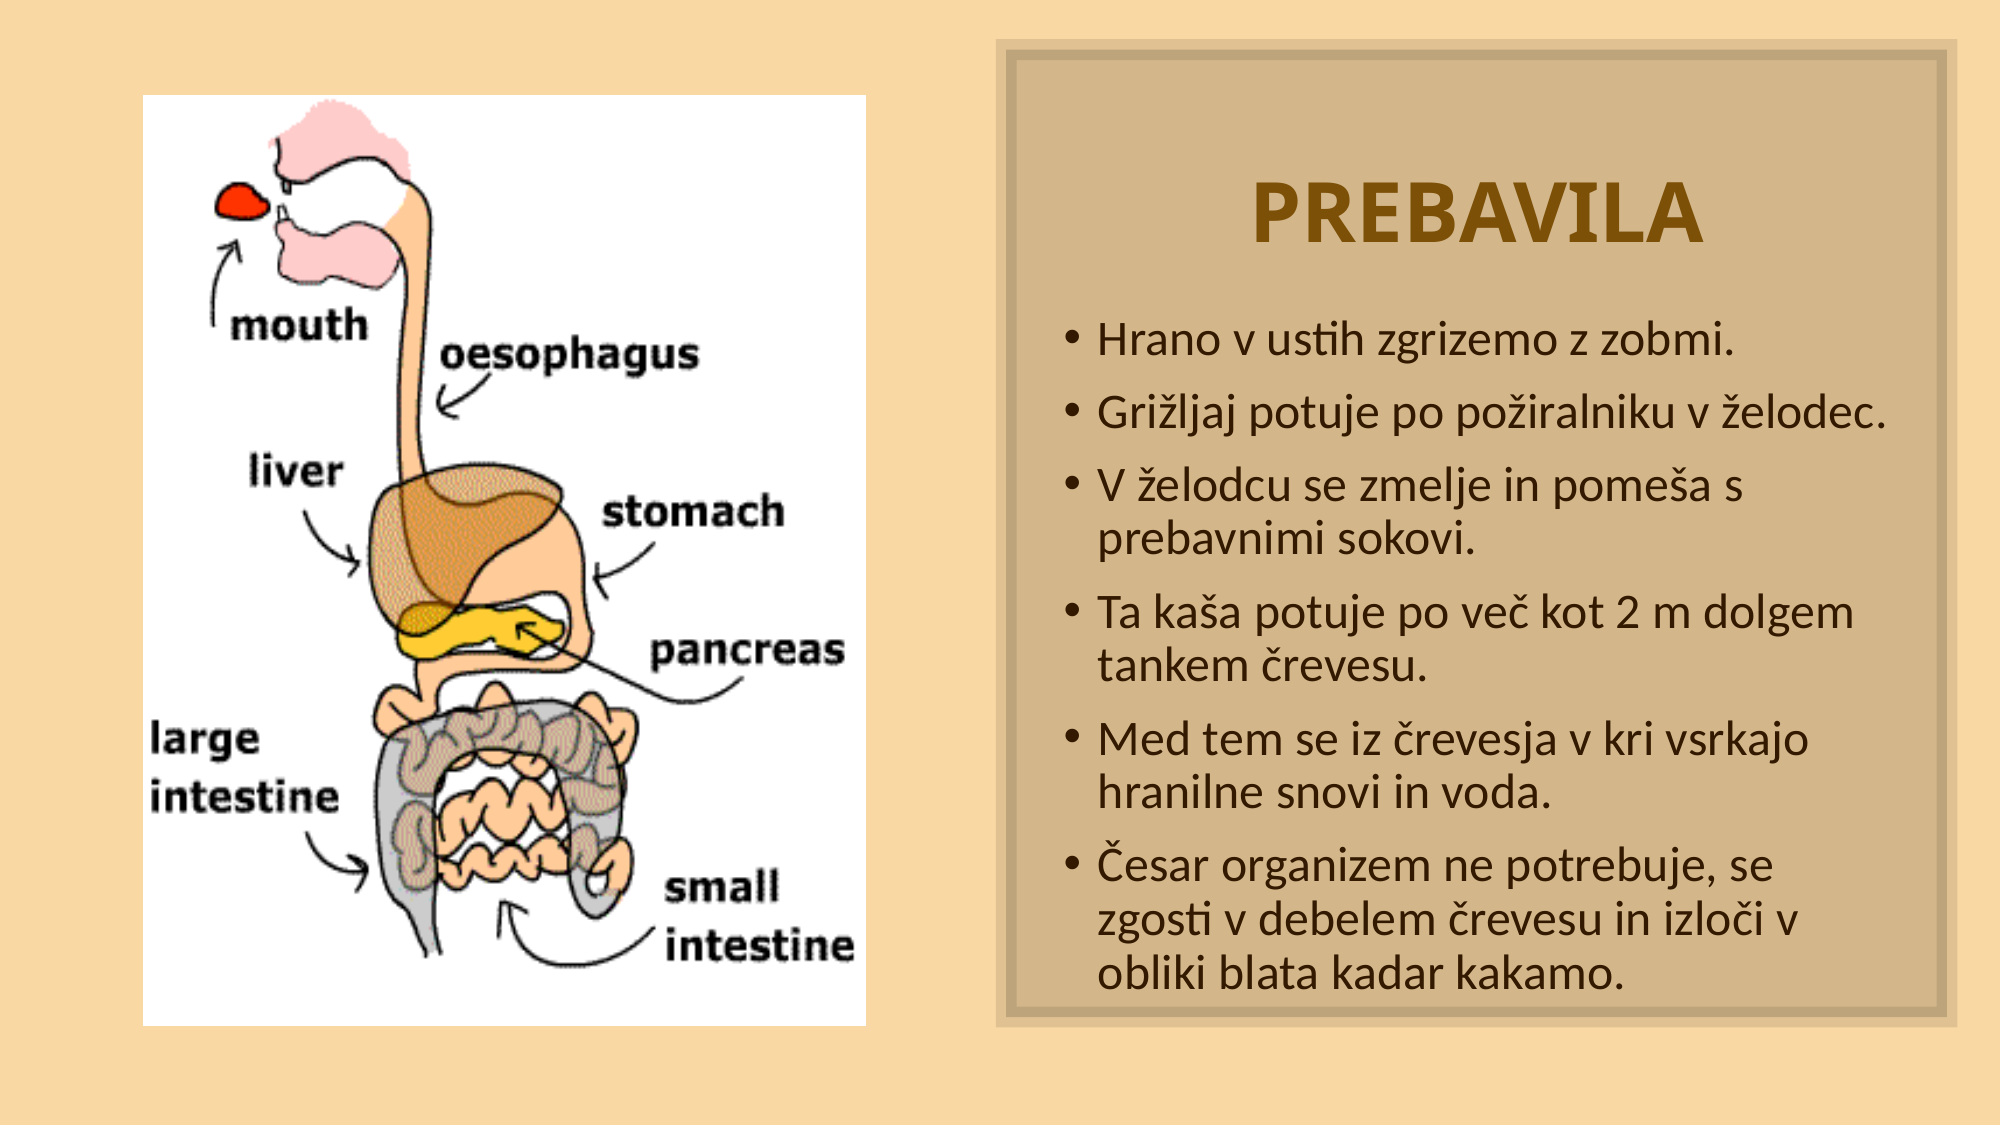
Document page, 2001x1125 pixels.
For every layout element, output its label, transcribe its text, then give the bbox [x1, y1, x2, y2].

list Hrano v ustih zgrizemo z zobmi. Grižljaj potuje po požiralniku v želodec. V želodcu se zmelje in pomeša s prebavnimi sokovi. Ta kaša potuje po več kot 2 m dolgem tankem črevesu. Med tem se iz črevesja v kri vsrkajo hranilne snovi in voda. Česar organizem ne potrebuje, se zgosti v debelem črevesu in izloči v obliki blata kadar kakamo. [1048, 304, 1908, 1013]
text_box [1006, 49, 1947, 1018]
title PREBAVILA [1048, 104, 1906, 304]
picture [143, 95, 866, 1026]
